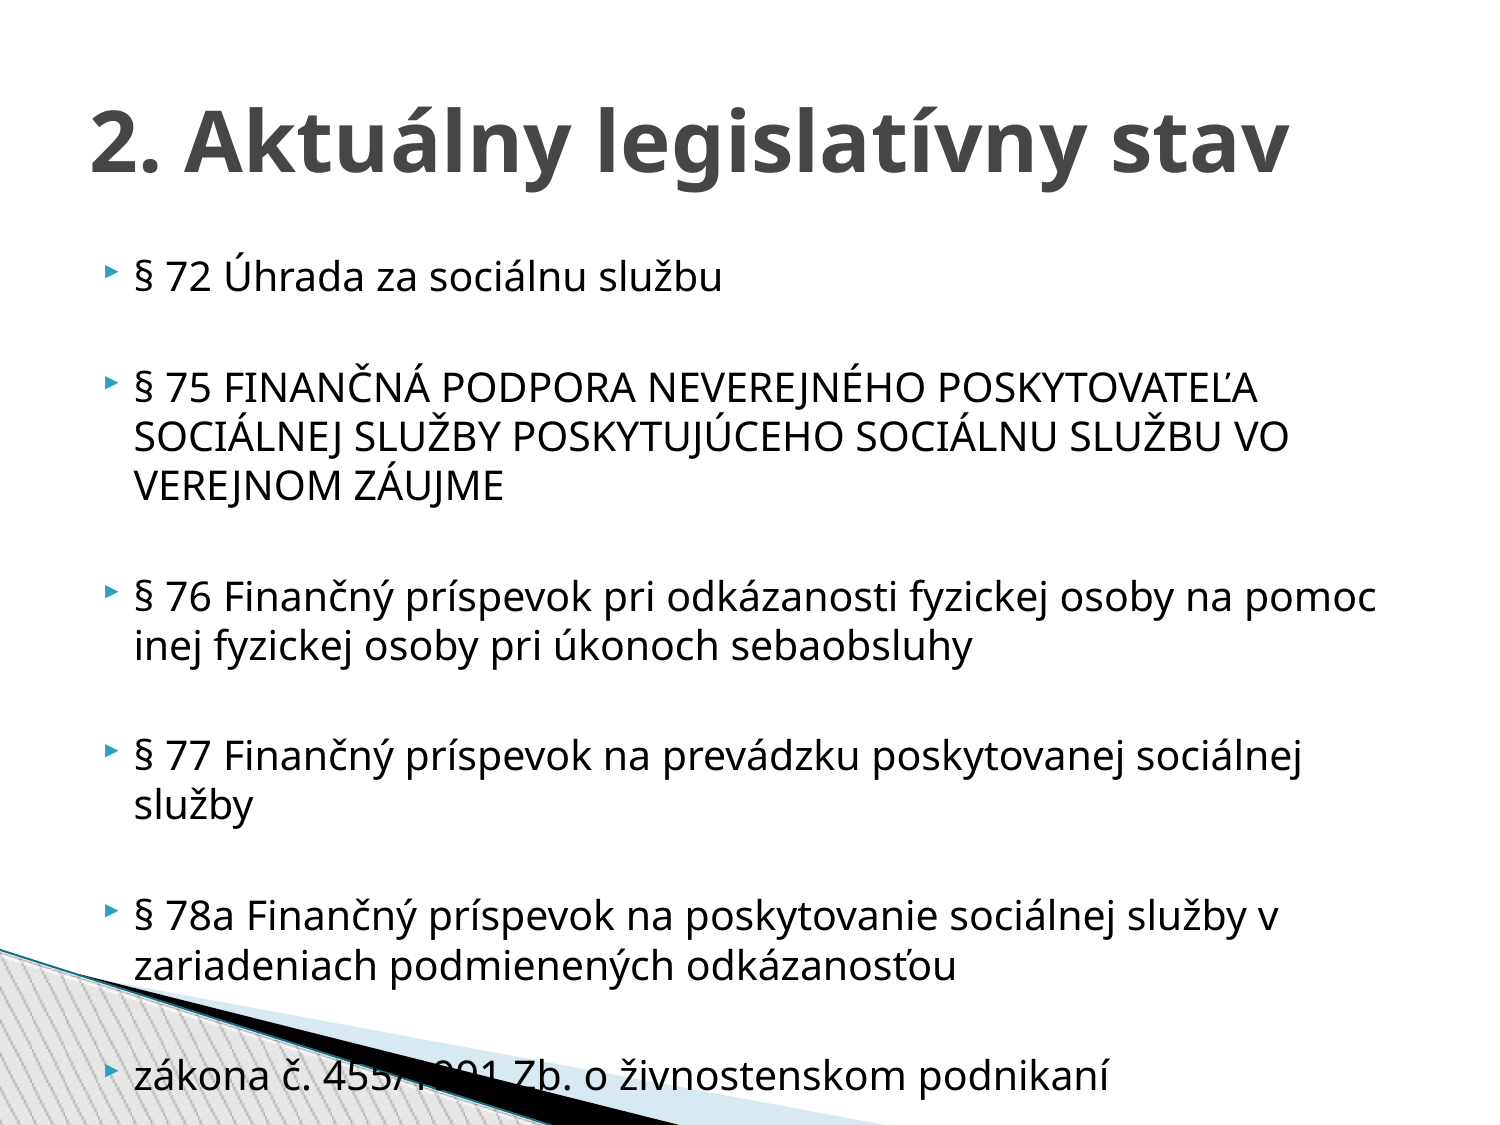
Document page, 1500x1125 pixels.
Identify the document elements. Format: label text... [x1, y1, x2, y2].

text_box 2. Aktuálny legislatívny stav [74, 45, 1425, 233]
text_box § 72 Úhrada za sociálnu službu § 75 FINANČNÁ PODPORA NEVEREJNÉHO POSKYTOVATEĽA SOCIÁLNEJ SLUŽBY POSKYTUJÚCEHO SOCIÁLNU SLUŽBU VO VEREJNOM ZÁUJME § 76 Finančný príspevok pri odkázanosti fyzickej osoby na pomoc inej fyzickej osoby pri úkonoch sebaobsluhy § 77 Finančný príspevok na prevádzku poskytovanej sociálnej služby § 78a Finančný príspevok na poskytovanie sociálnej služby v zariadeniach podmienených odkázanosťou zákona č. 455/1991 Zb. o živnostenskom podnikaní [74, 243, 1425, 1118]
